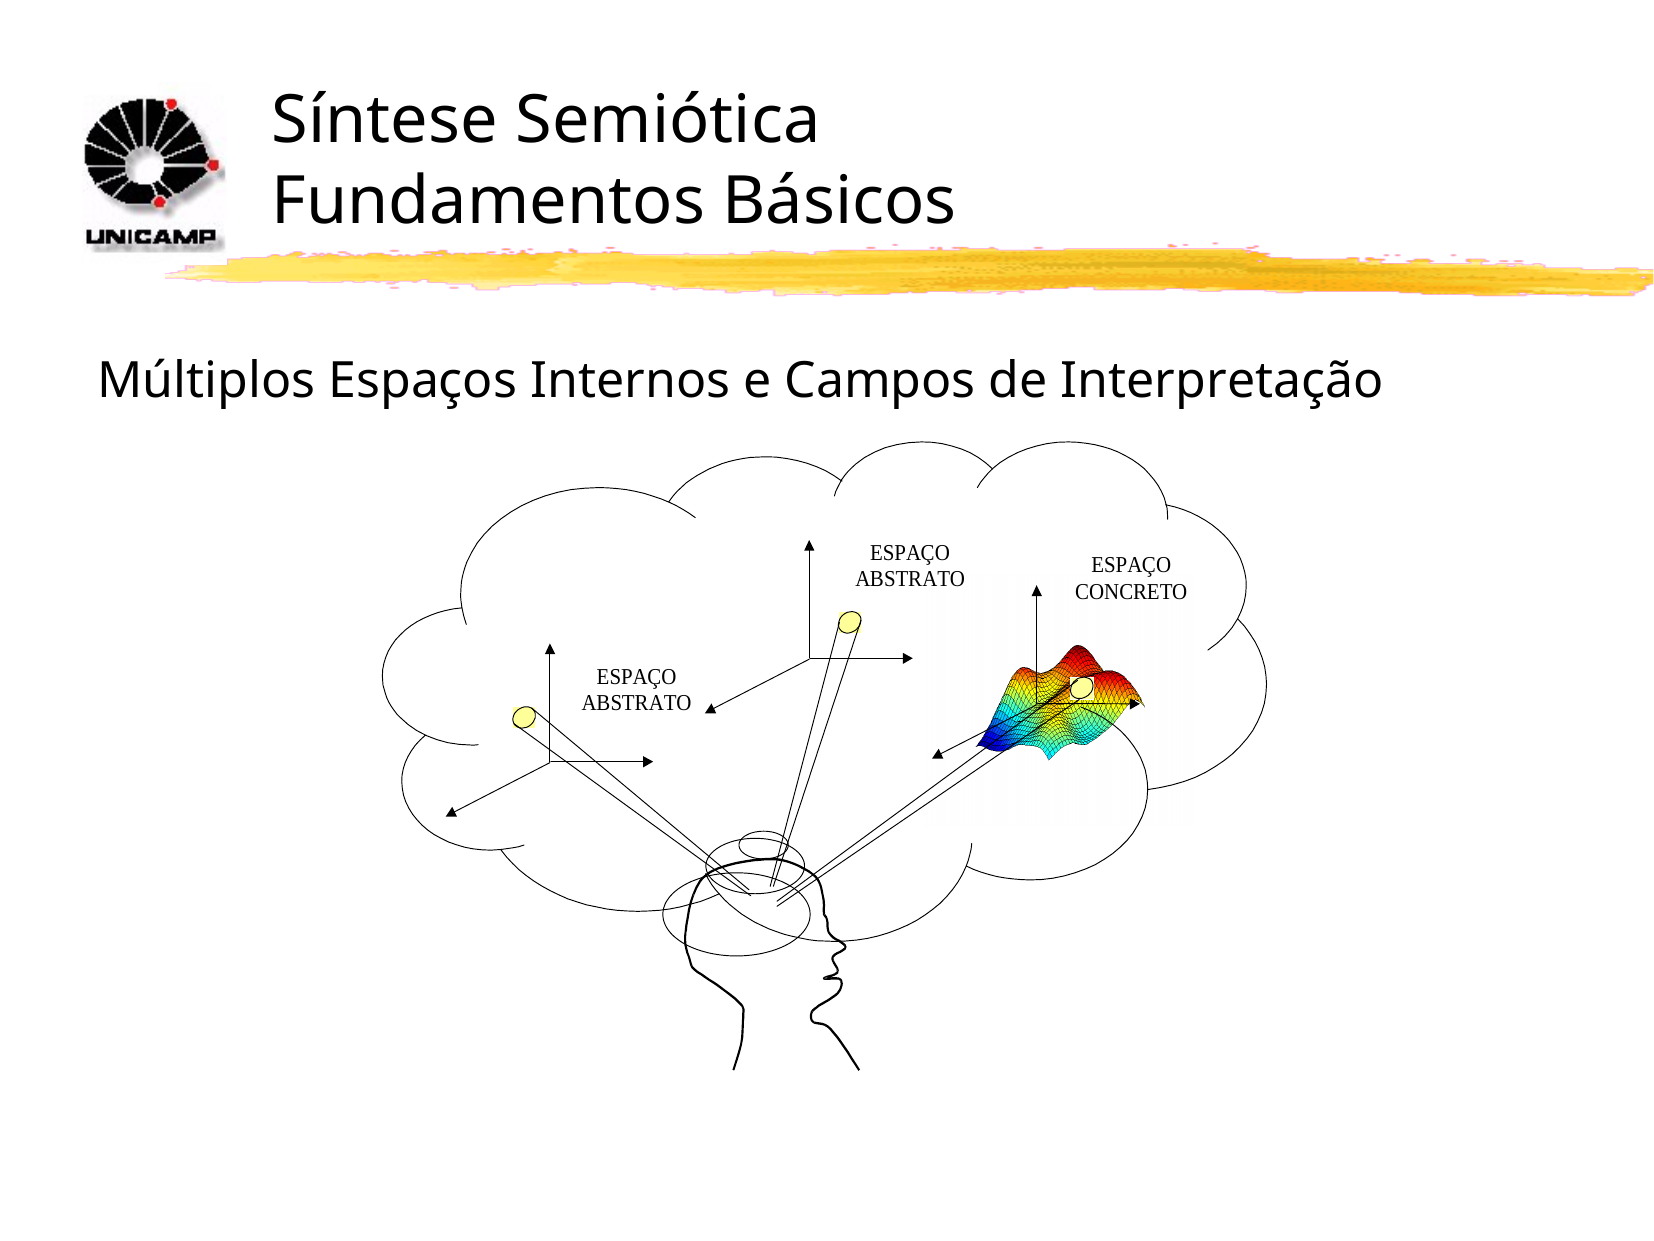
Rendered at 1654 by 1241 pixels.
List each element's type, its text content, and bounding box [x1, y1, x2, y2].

picture [82, 82, 1654, 308]
list Múltiplos Espaços Internos e Campos de Interpretação [82, 340, 1562, 1096]
chart [381, 440, 1270, 1075]
title Síntese Semiótica Fundamentos Básicos [257, 41, 1580, 248]
